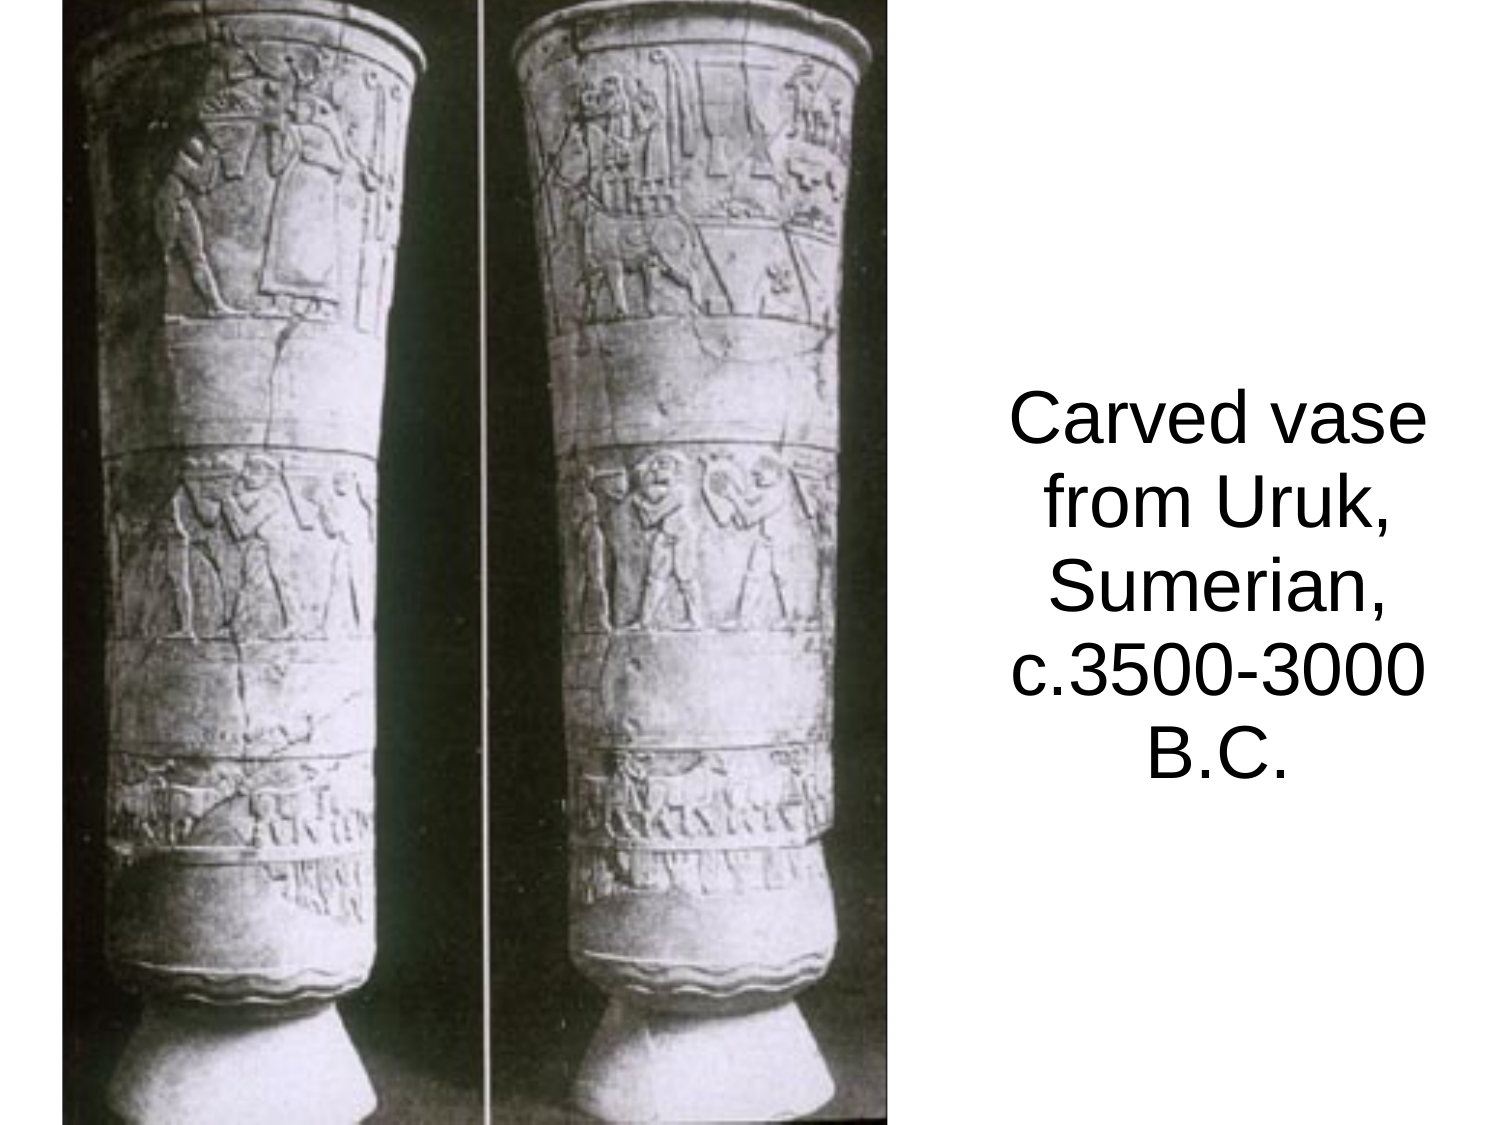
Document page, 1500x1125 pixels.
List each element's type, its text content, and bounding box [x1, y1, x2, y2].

title Carved vase from Uruk, Sumerian, c.3500-3000 B.C. [937, 45, 1500, 1125]
picture [62, 0, 888, 1125]
